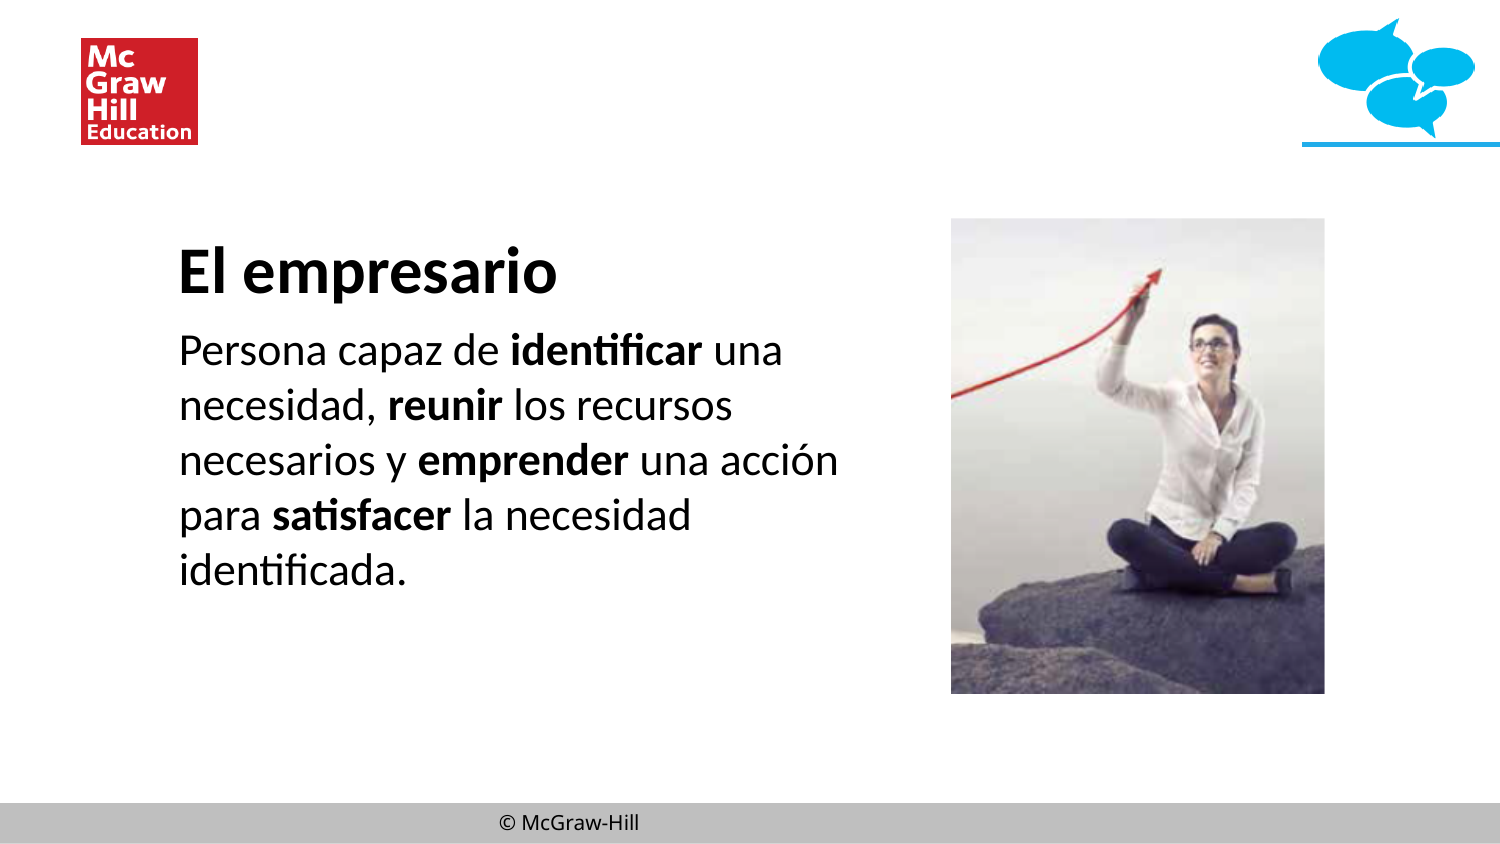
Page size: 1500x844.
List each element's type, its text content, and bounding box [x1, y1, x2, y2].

picture [1285, 12, 1475, 139]
text_box El empresario Persona capaz de identificar una necesidad, reunir los recursos necesarios y emprender una acción para satisfacer la necesidad identificada. [164, 219, 915, 659]
picture [81, 38, 198, 145]
picture [951, 217, 1328, 694]
